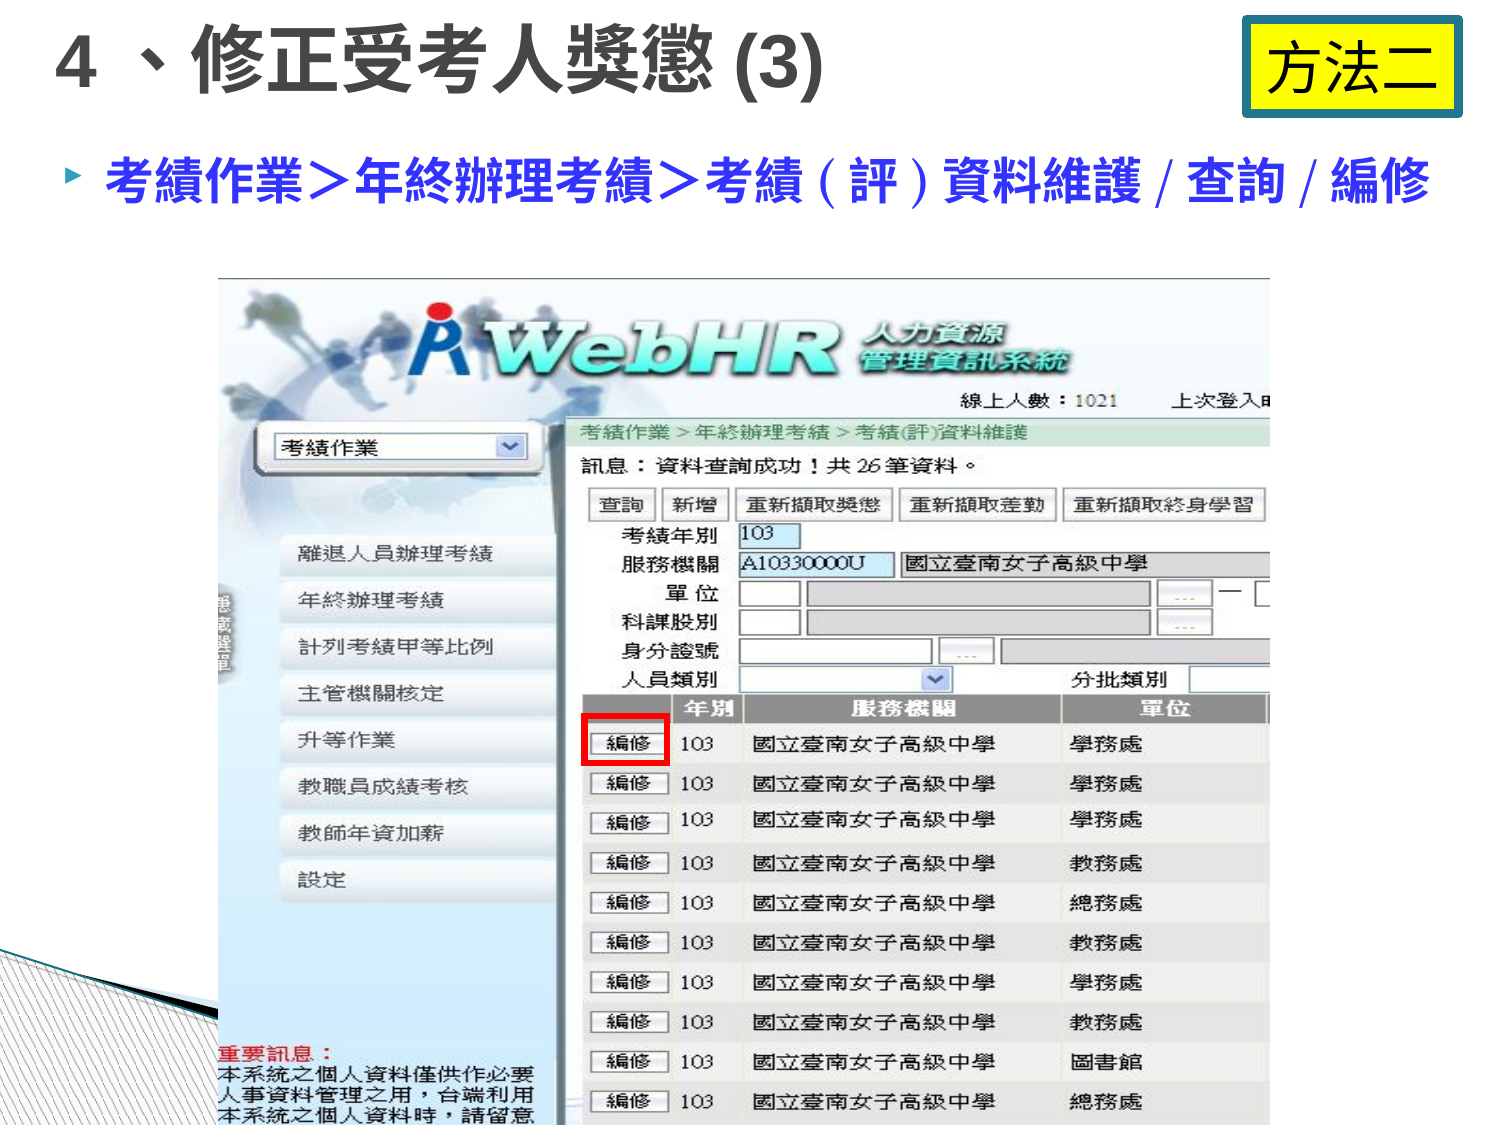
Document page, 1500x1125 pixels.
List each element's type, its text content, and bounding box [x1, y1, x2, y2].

text_box 方法二 [1246, 19, 1459, 114]
text_box 4、修正受考人獎懲(3) [41, 0, 1471, 116]
list 考績作業＞年終辦理考績＞考績(評)資料維護/查詢/編修 [29, 141, 1500, 1106]
picture [0, 278, 1270, 1125]
